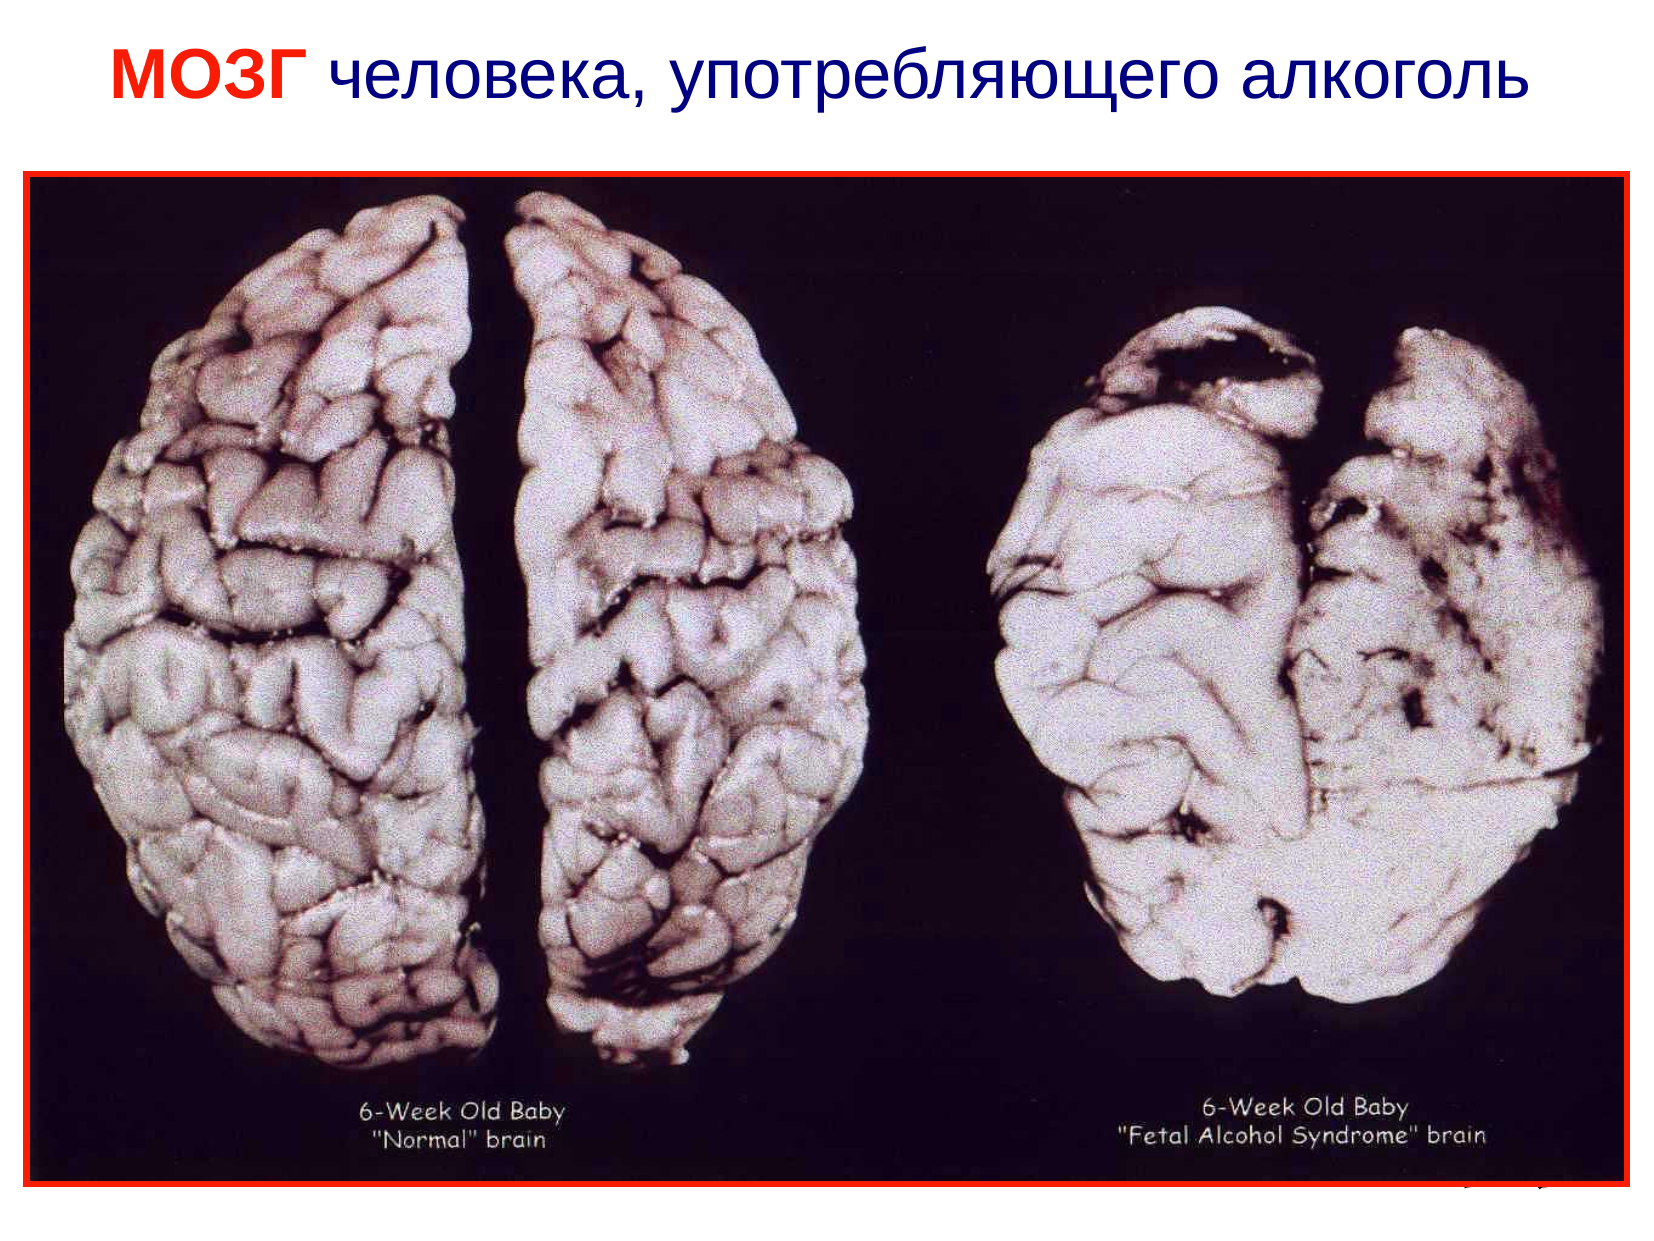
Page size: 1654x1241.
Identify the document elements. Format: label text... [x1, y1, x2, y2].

title МОЗГ человека, употребляющего алкоголь [76, 26, 1565, 122]
picture [29, 177, 1625, 1182]
